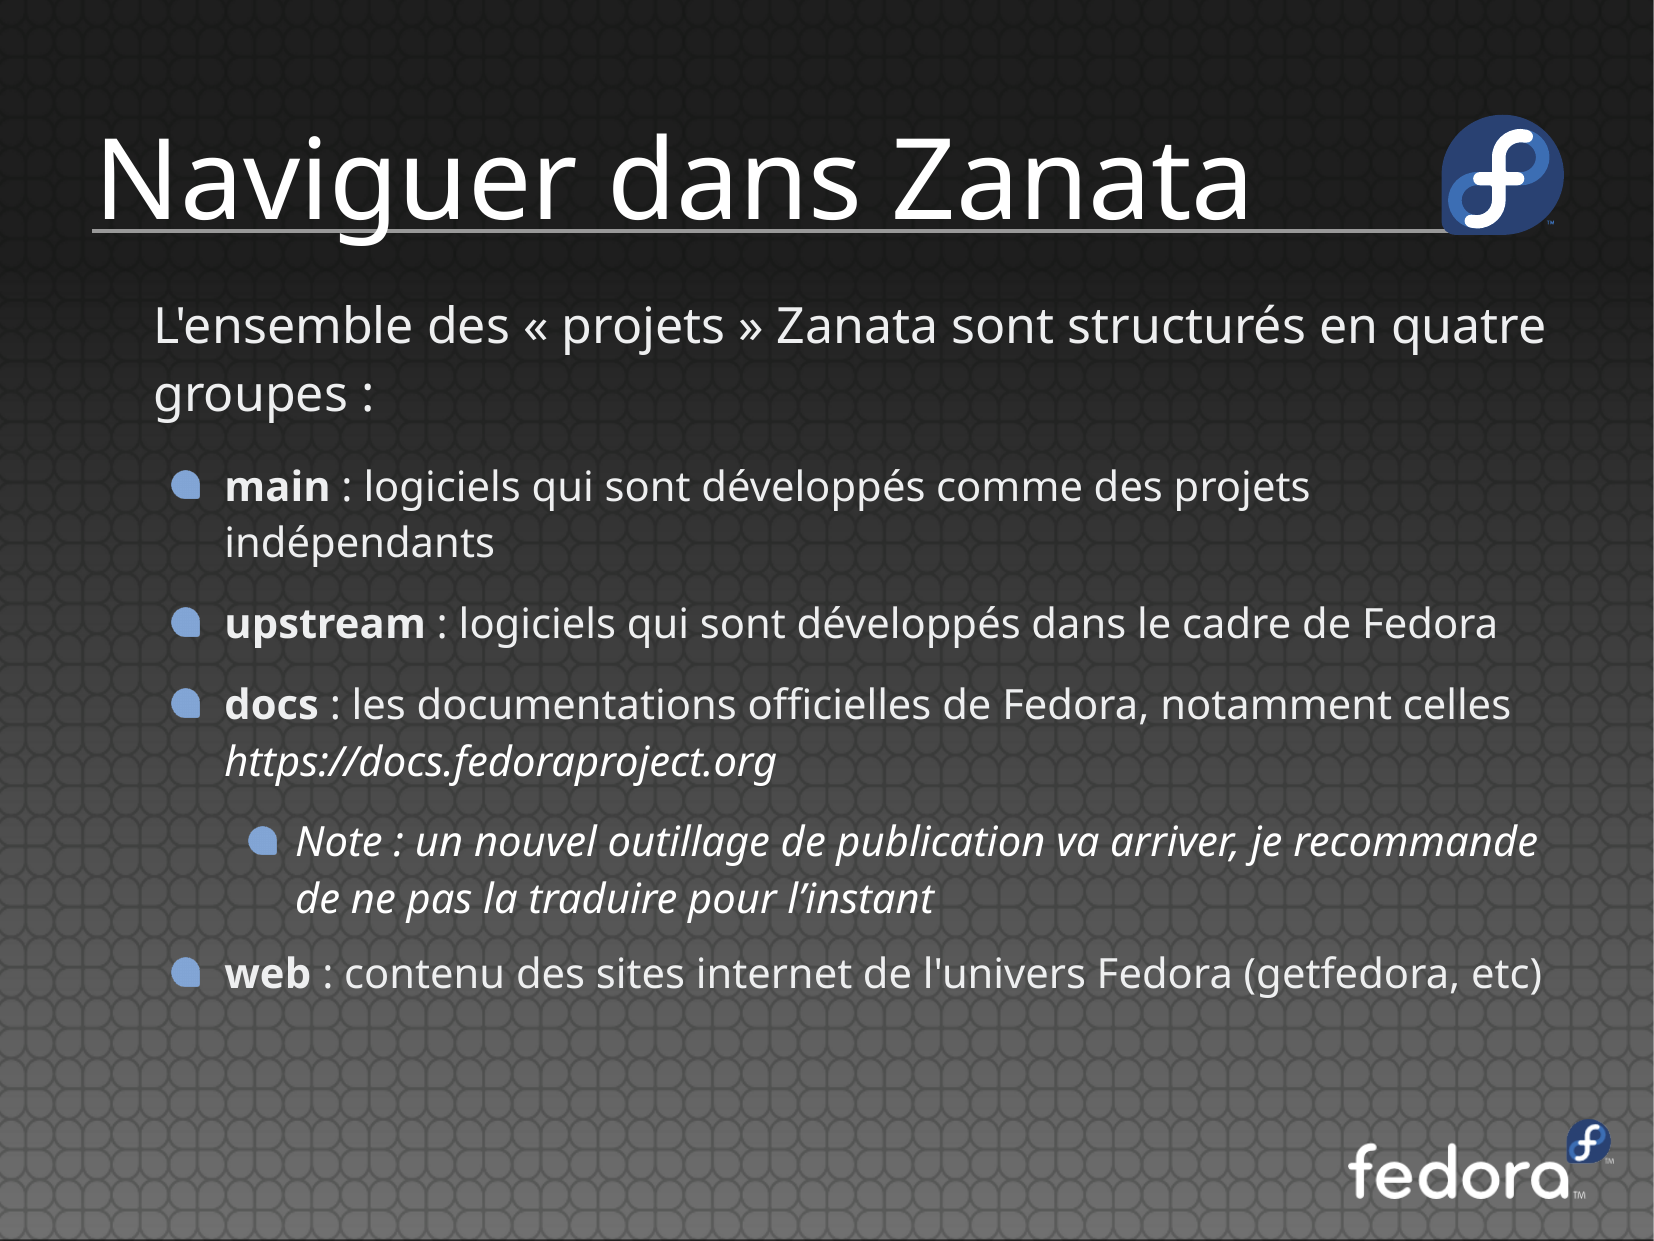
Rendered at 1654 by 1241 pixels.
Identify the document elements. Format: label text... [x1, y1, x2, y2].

picture [0, 0, 1654, 1241]
title Naviguer dans Zanata [94, 100, 1426, 251]
list L'ensemble des « projets » Zanata sont structurés en quatre groupes : main : logiciels qui sont développés comme des projets indépendants upstream : logiciels qui sont développés dans le cadre de Fedora docs : les documentations officielles de Fedora, notamment celles https://docs.fedoraproject.org Note : un nouvel outillage de publication va arriver, je recommande de ne pas la traduire pour l’instant web : contenu des sites internet de l'univers Fedora (getfedora, etc) [82, 290, 1571, 1094]
